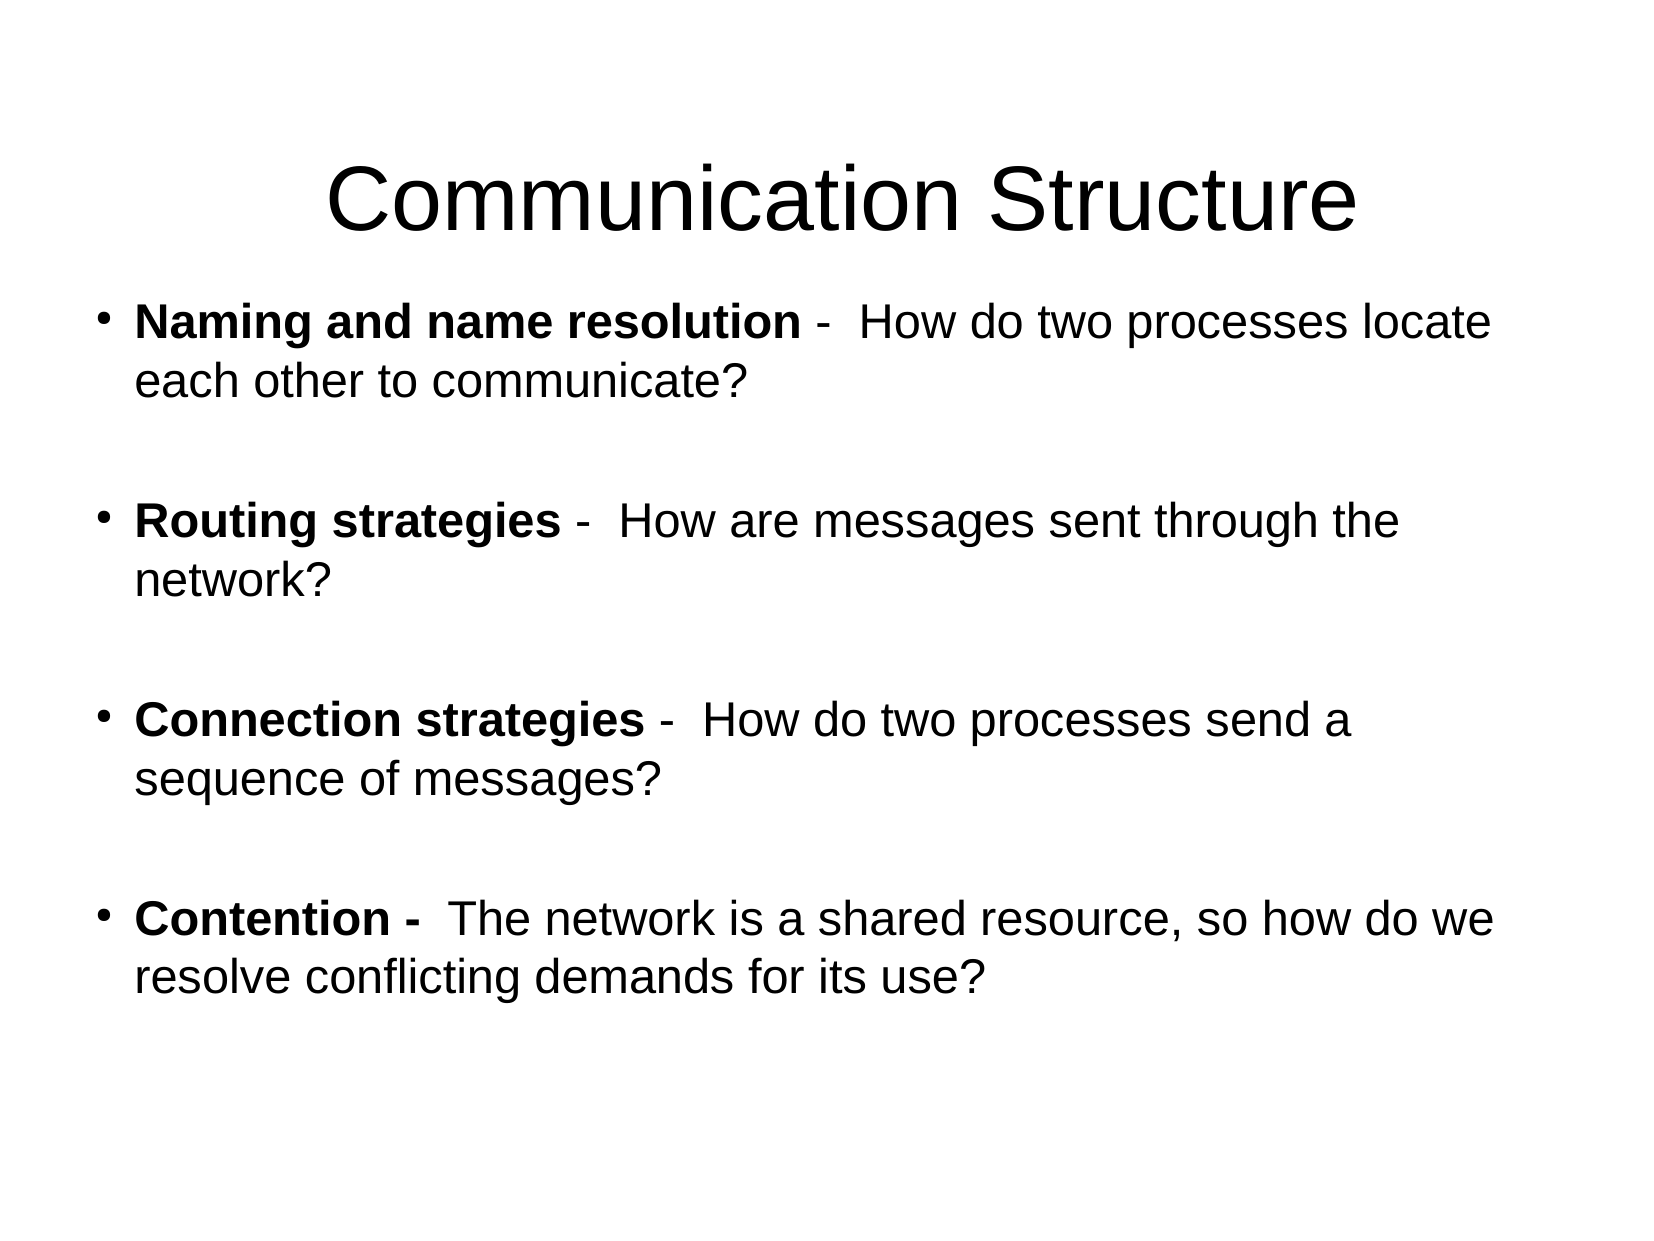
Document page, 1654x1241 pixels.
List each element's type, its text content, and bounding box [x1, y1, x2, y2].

title Communication Structure [82, 49, 1571, 257]
list Naming and name resolution - How do two processes locate each other to communicate? Routing strategies - How are messages sent through the network? Connection strategies - How do two processes send a sequence of messages? Contention - The network is a shared resource, so how do we resolve conflicting demands for its use? [82, 290, 1571, 1010]
